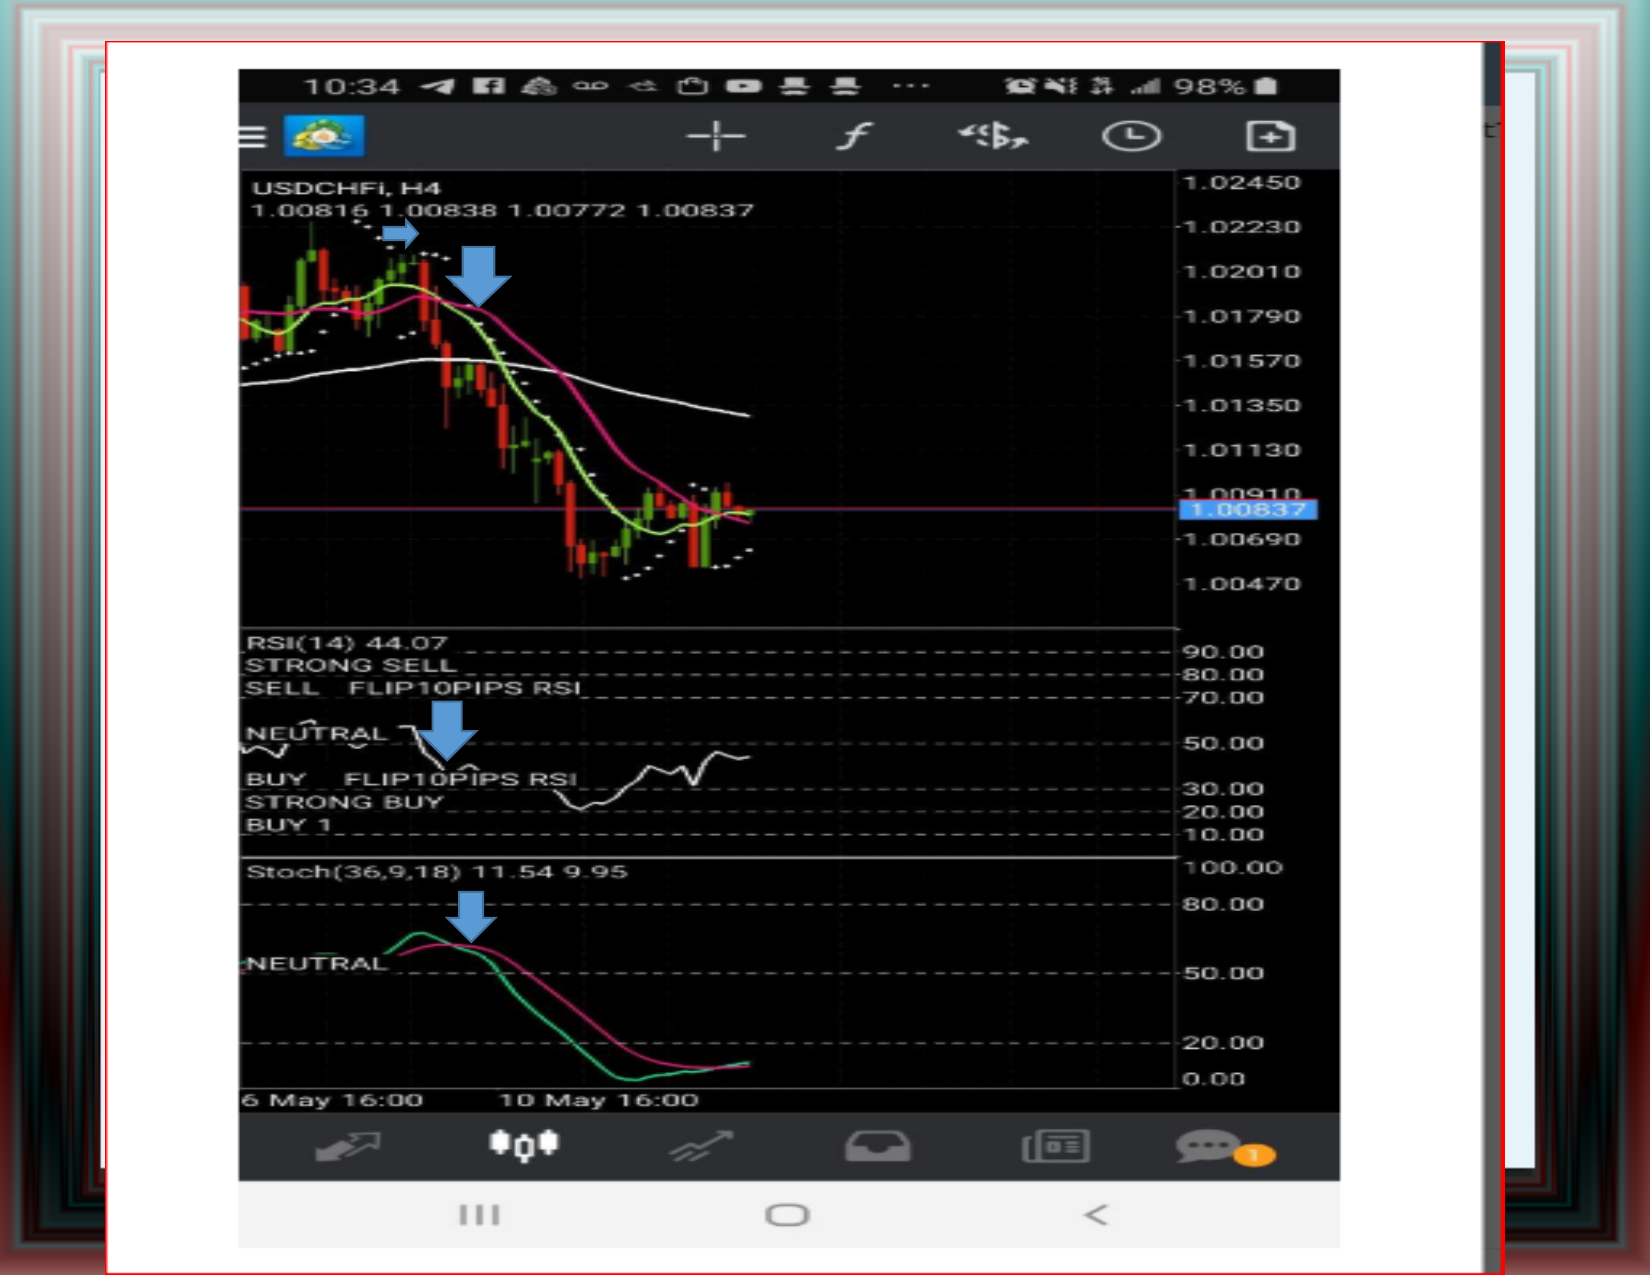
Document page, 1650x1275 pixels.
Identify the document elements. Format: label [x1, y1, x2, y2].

picture [105, 42, 1505, 1275]
text_box [418, 701, 477, 761]
text_box [447, 246, 511, 307]
text_box [383, 220, 419, 247]
text_box [447, 891, 496, 942]
